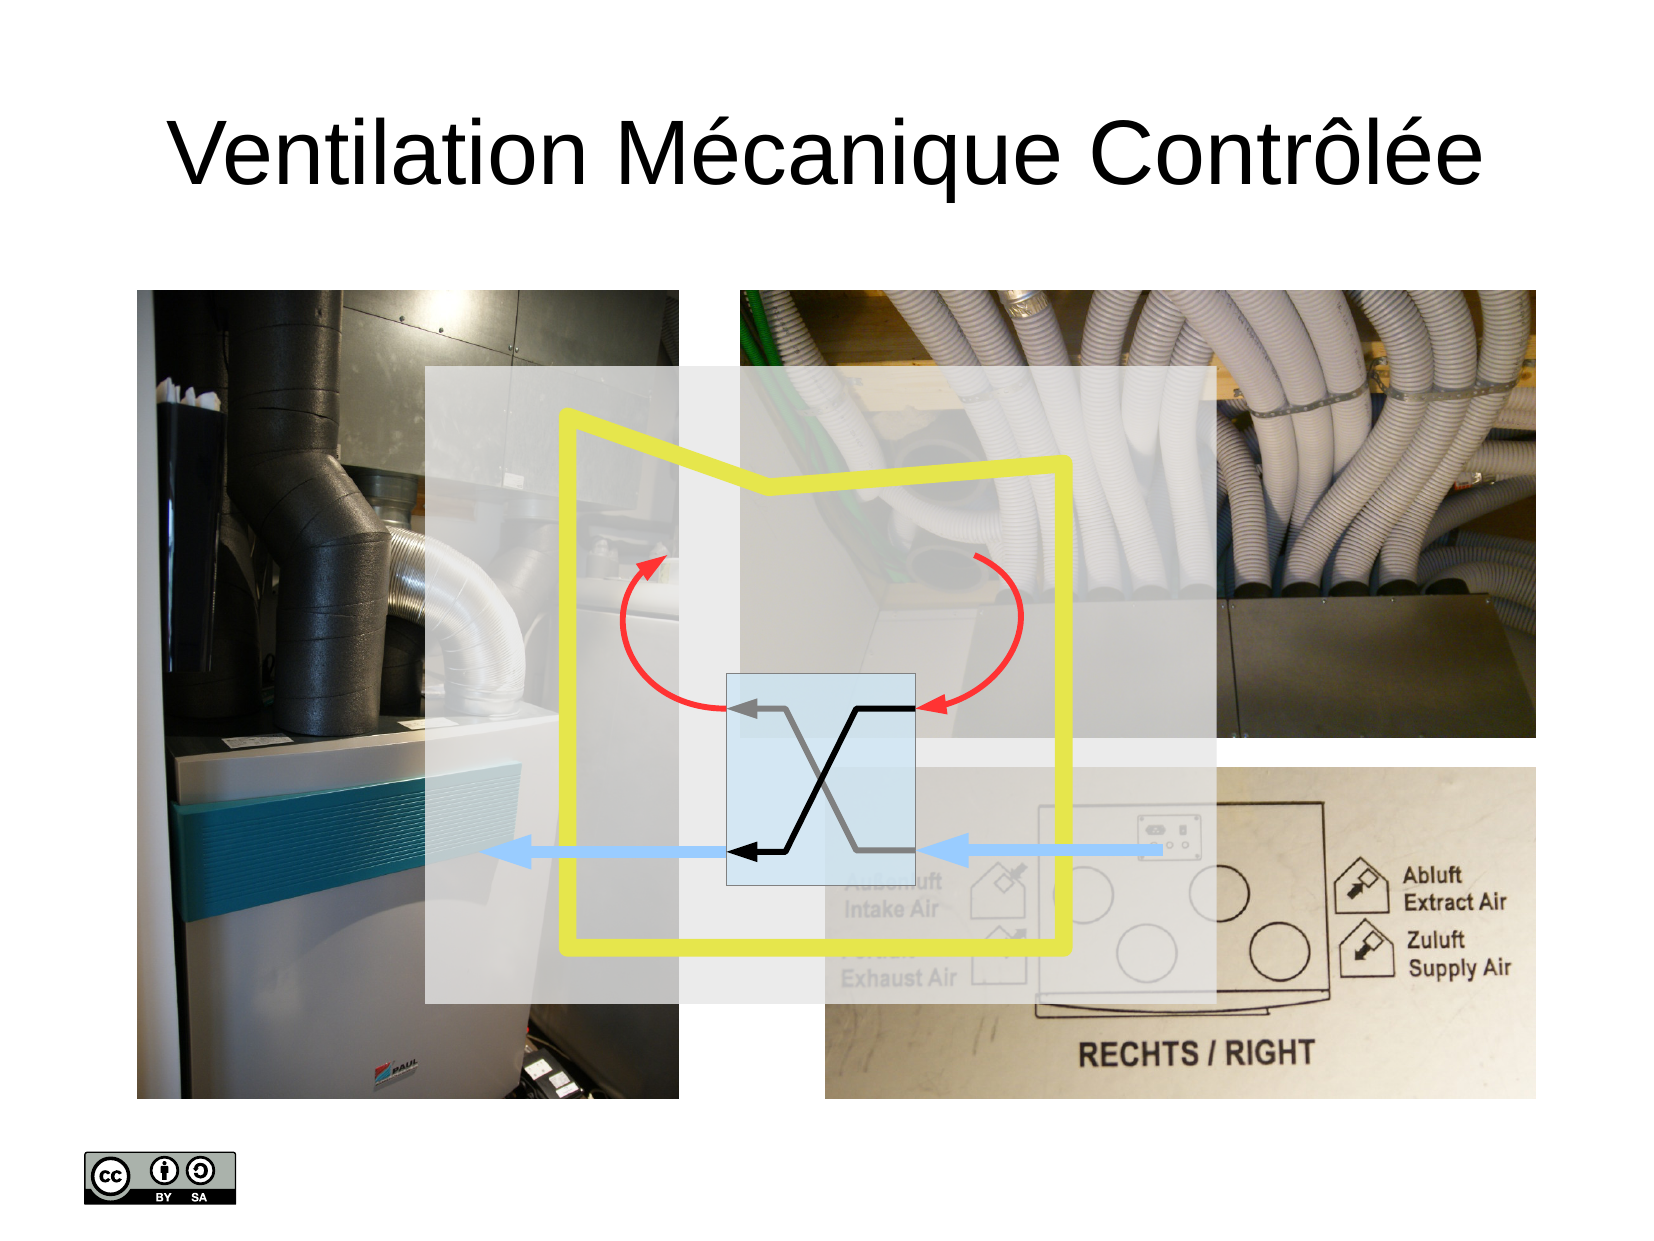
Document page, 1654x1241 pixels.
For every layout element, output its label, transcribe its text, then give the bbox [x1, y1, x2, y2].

picture [825, 767, 1536, 1099]
picture [137, 290, 679, 1099]
text_box [425, 366, 1217, 1004]
picture [740, 290, 1536, 738]
title Ventilation Mécanique Contrôlée [82, 49, 1571, 257]
